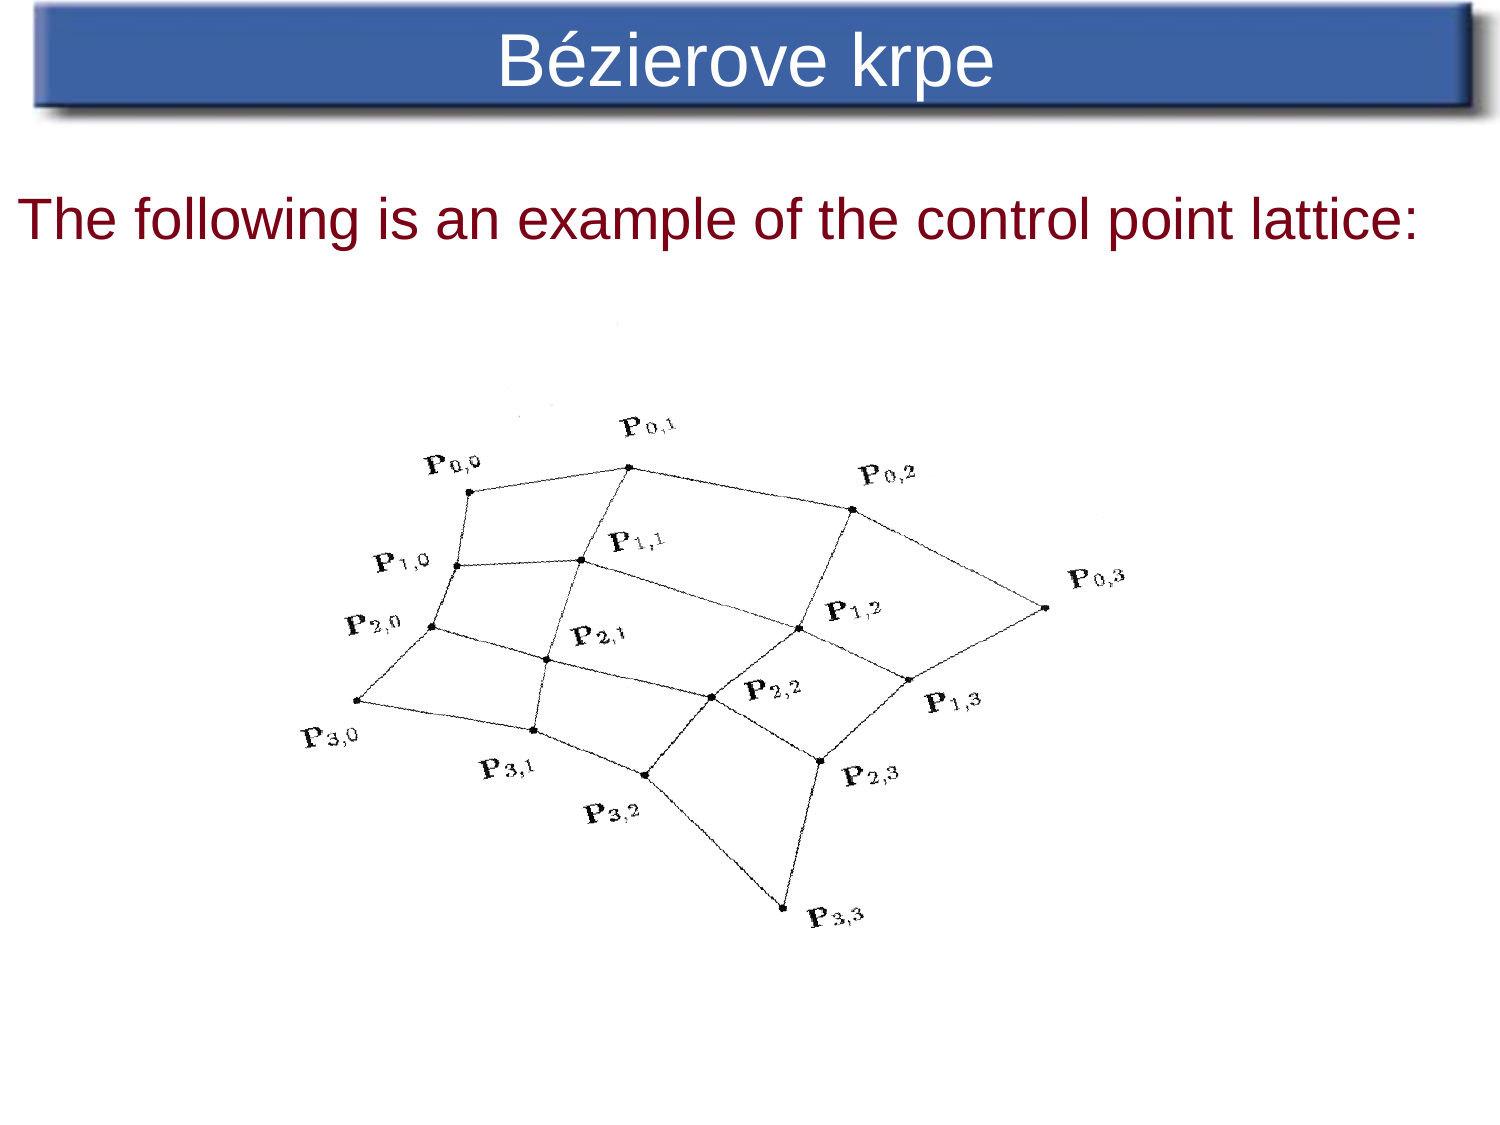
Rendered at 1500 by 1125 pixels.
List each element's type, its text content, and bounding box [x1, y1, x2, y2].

title Bézierove krpe [0, 0, 1493, 114]
picture [32, 0, 1500, 127]
list The following is an example of the control point lattice: [3, 173, 1498, 1026]
picture [253, 315, 1172, 1005]
